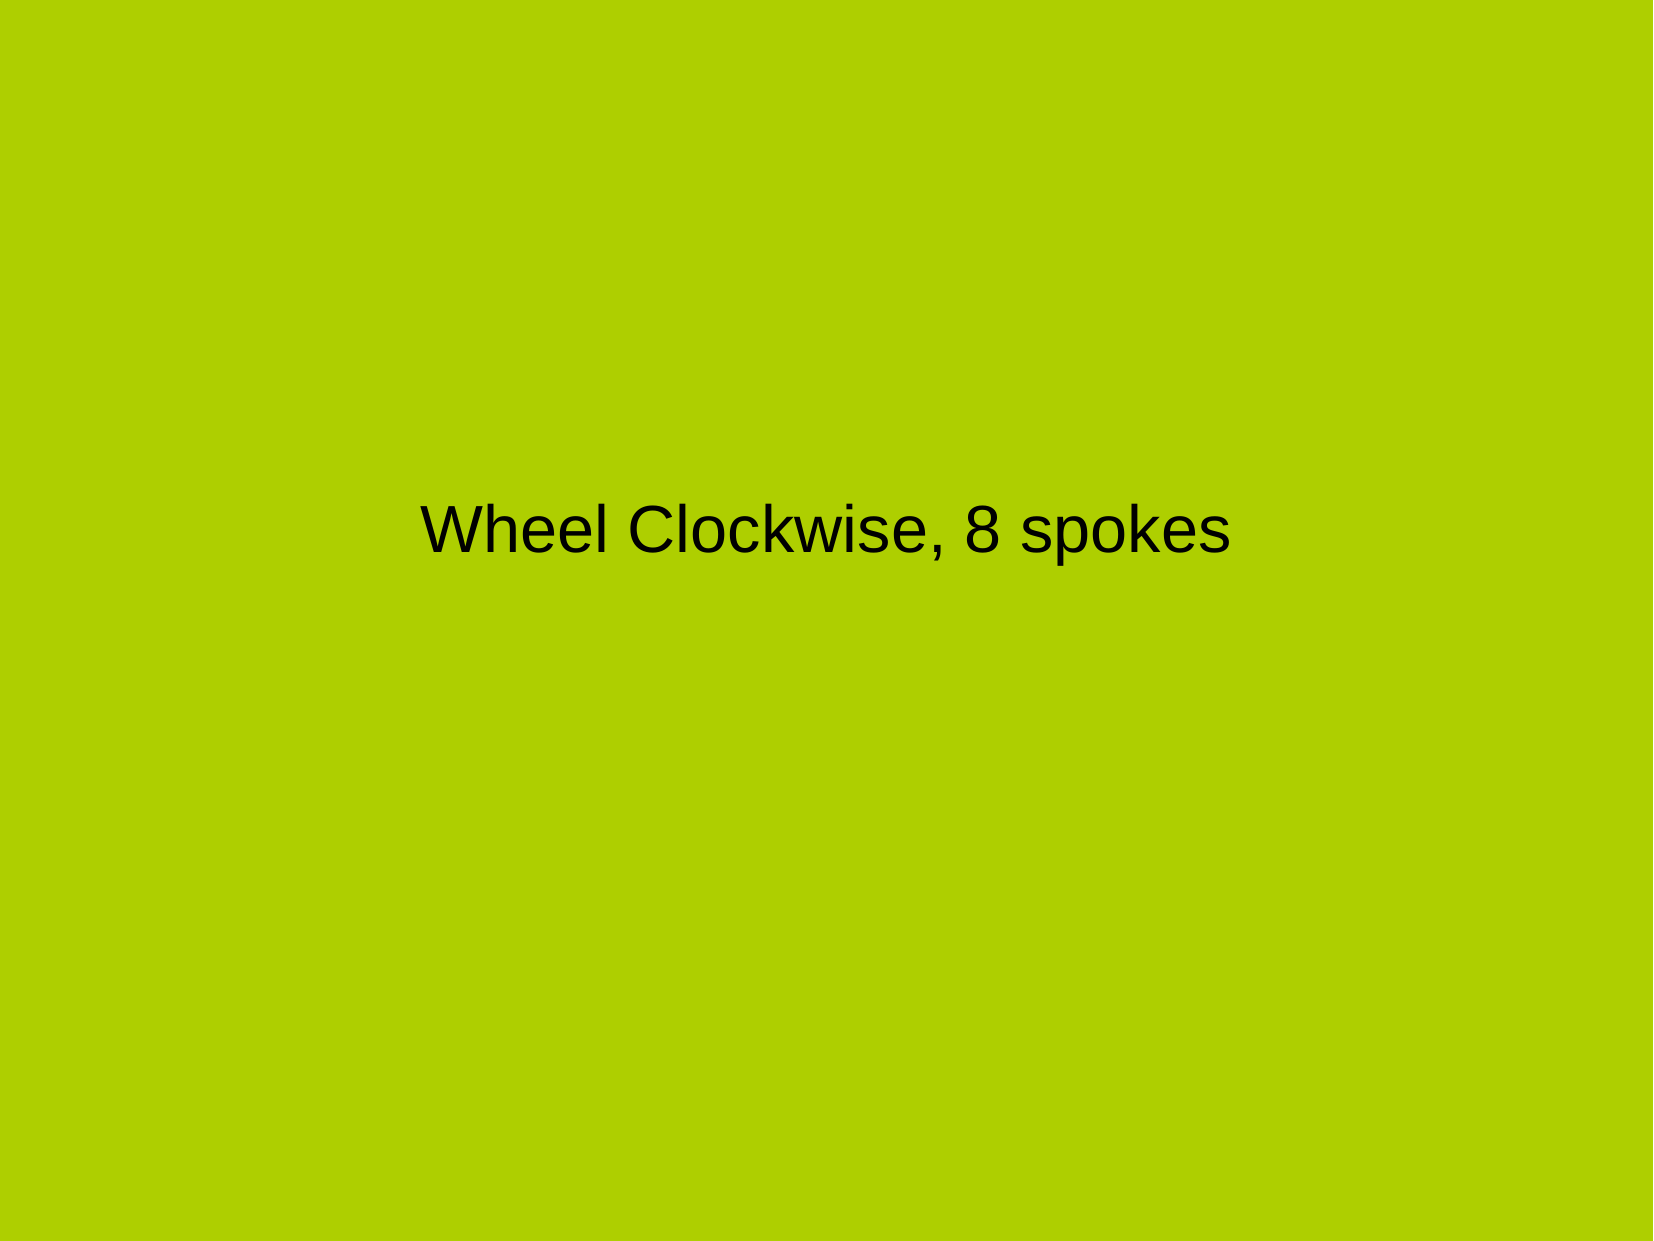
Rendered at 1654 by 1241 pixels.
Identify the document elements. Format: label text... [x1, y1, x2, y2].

subtitle Wheel Clockwise, 8 spokes [82, 49, 1571, 1010]
